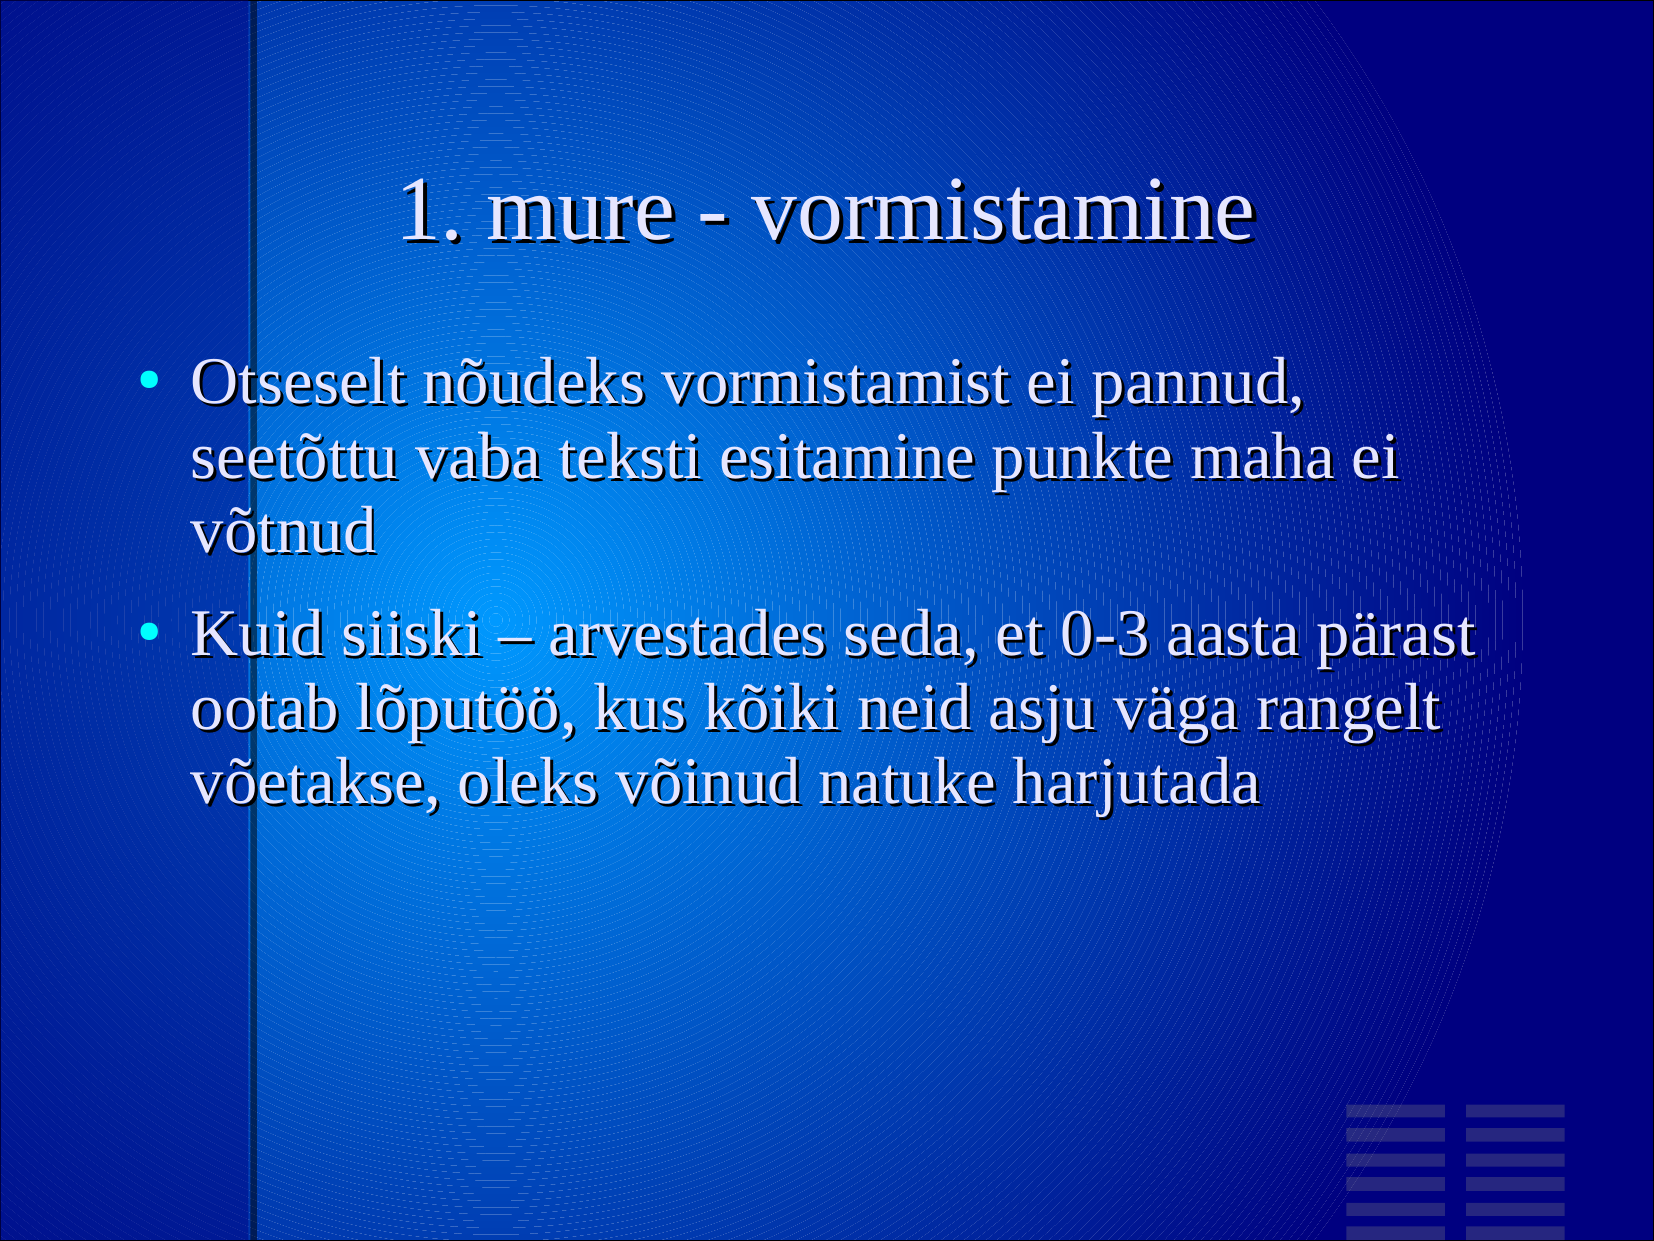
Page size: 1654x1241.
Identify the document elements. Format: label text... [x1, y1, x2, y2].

list Otseselt nõudeks vormistamist ei pannud, seetõttu vaba teksti esitamine punkte maha ei võtnud Kuid siiski – arvestades seda, et 0-3 aasta pärast ootab lõputöö, kus kõiki neid asju väga rangelt võetakse, oleks võinud natuke harjutada [119, 344, 1533, 1164]
title 1. mure - vormistamine [119, 104, 1533, 313]
